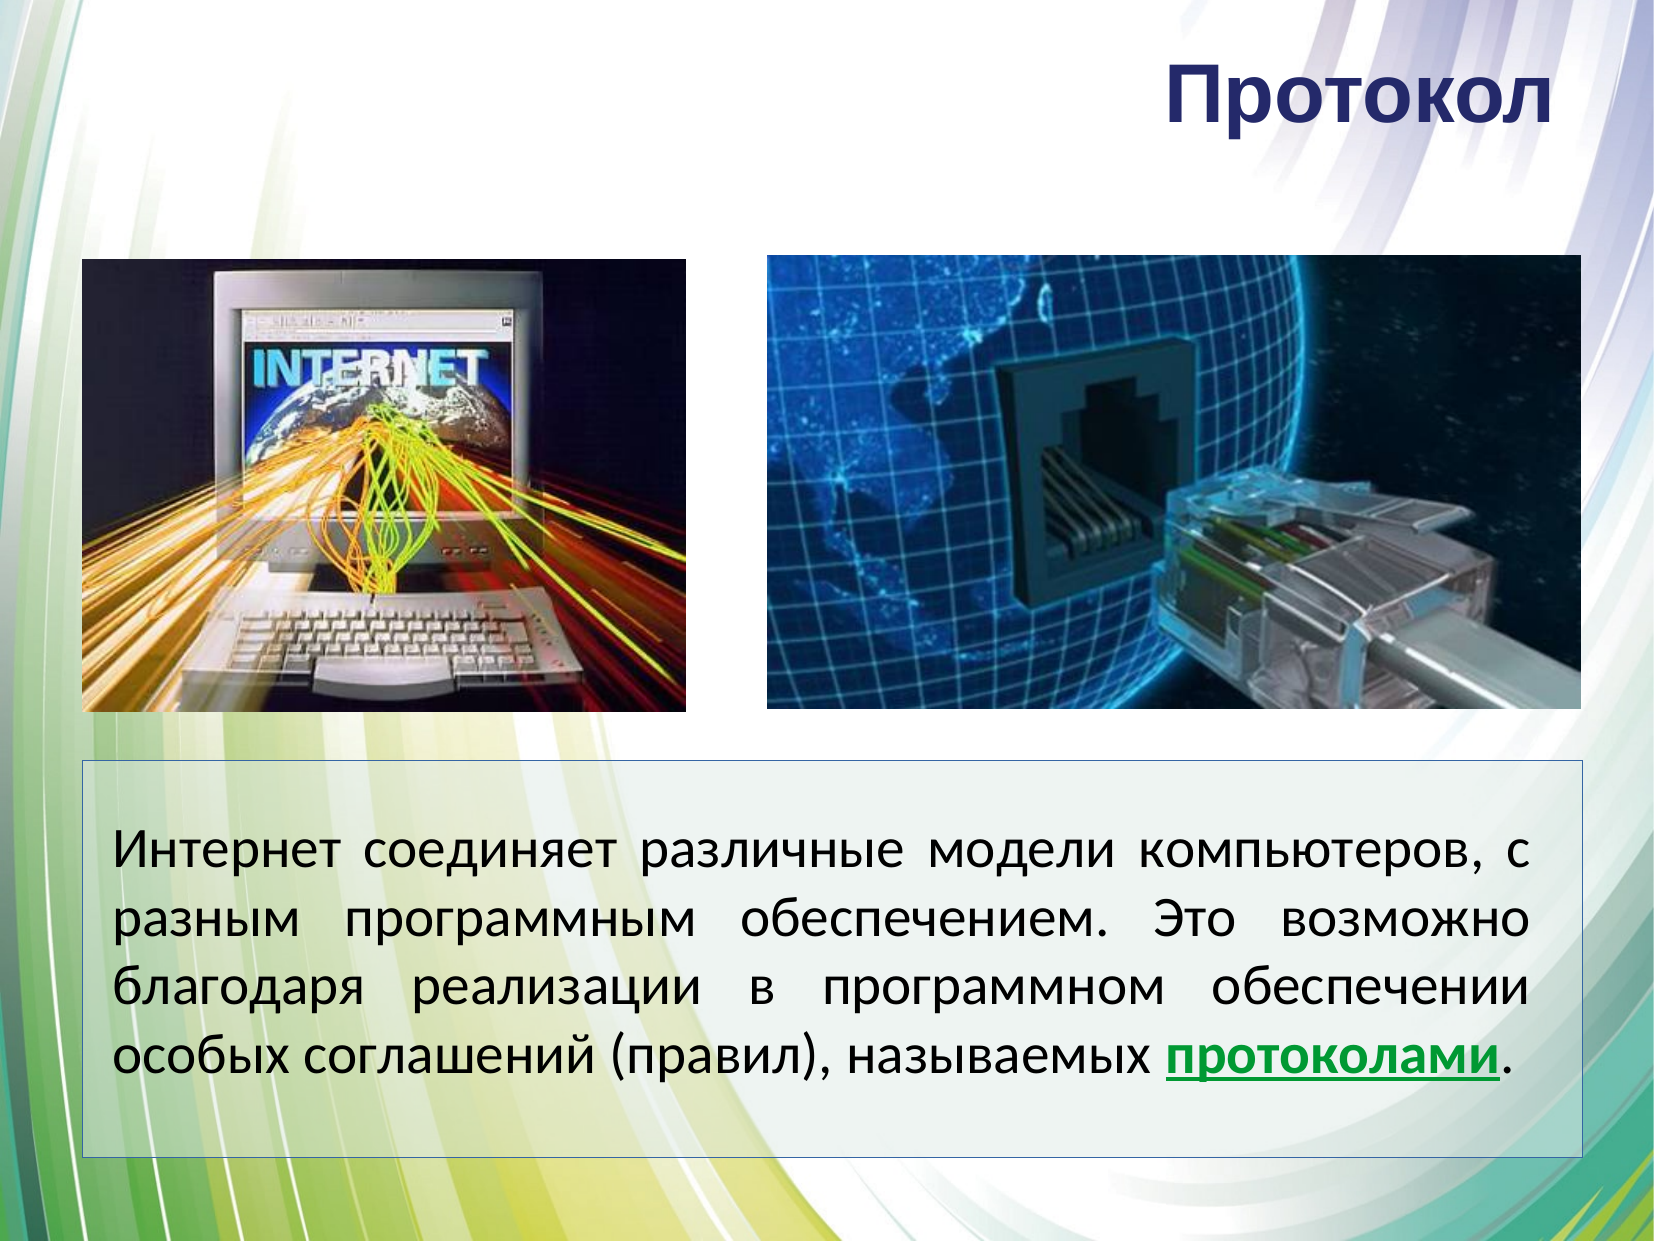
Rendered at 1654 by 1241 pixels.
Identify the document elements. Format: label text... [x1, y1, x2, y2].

text_box Интернет соединяет различные модели компьютеров, с разным программным обеспечением. Это возможно благодаря реализации в программном обеспечении особых соглашений (правил), называемых протоколами. [97, 802, 1548, 1093]
text_box [82, 760, 1583, 1158]
text_box Протокол [110, 34, 1571, 154]
picture [0, 0, 1654, 1241]
